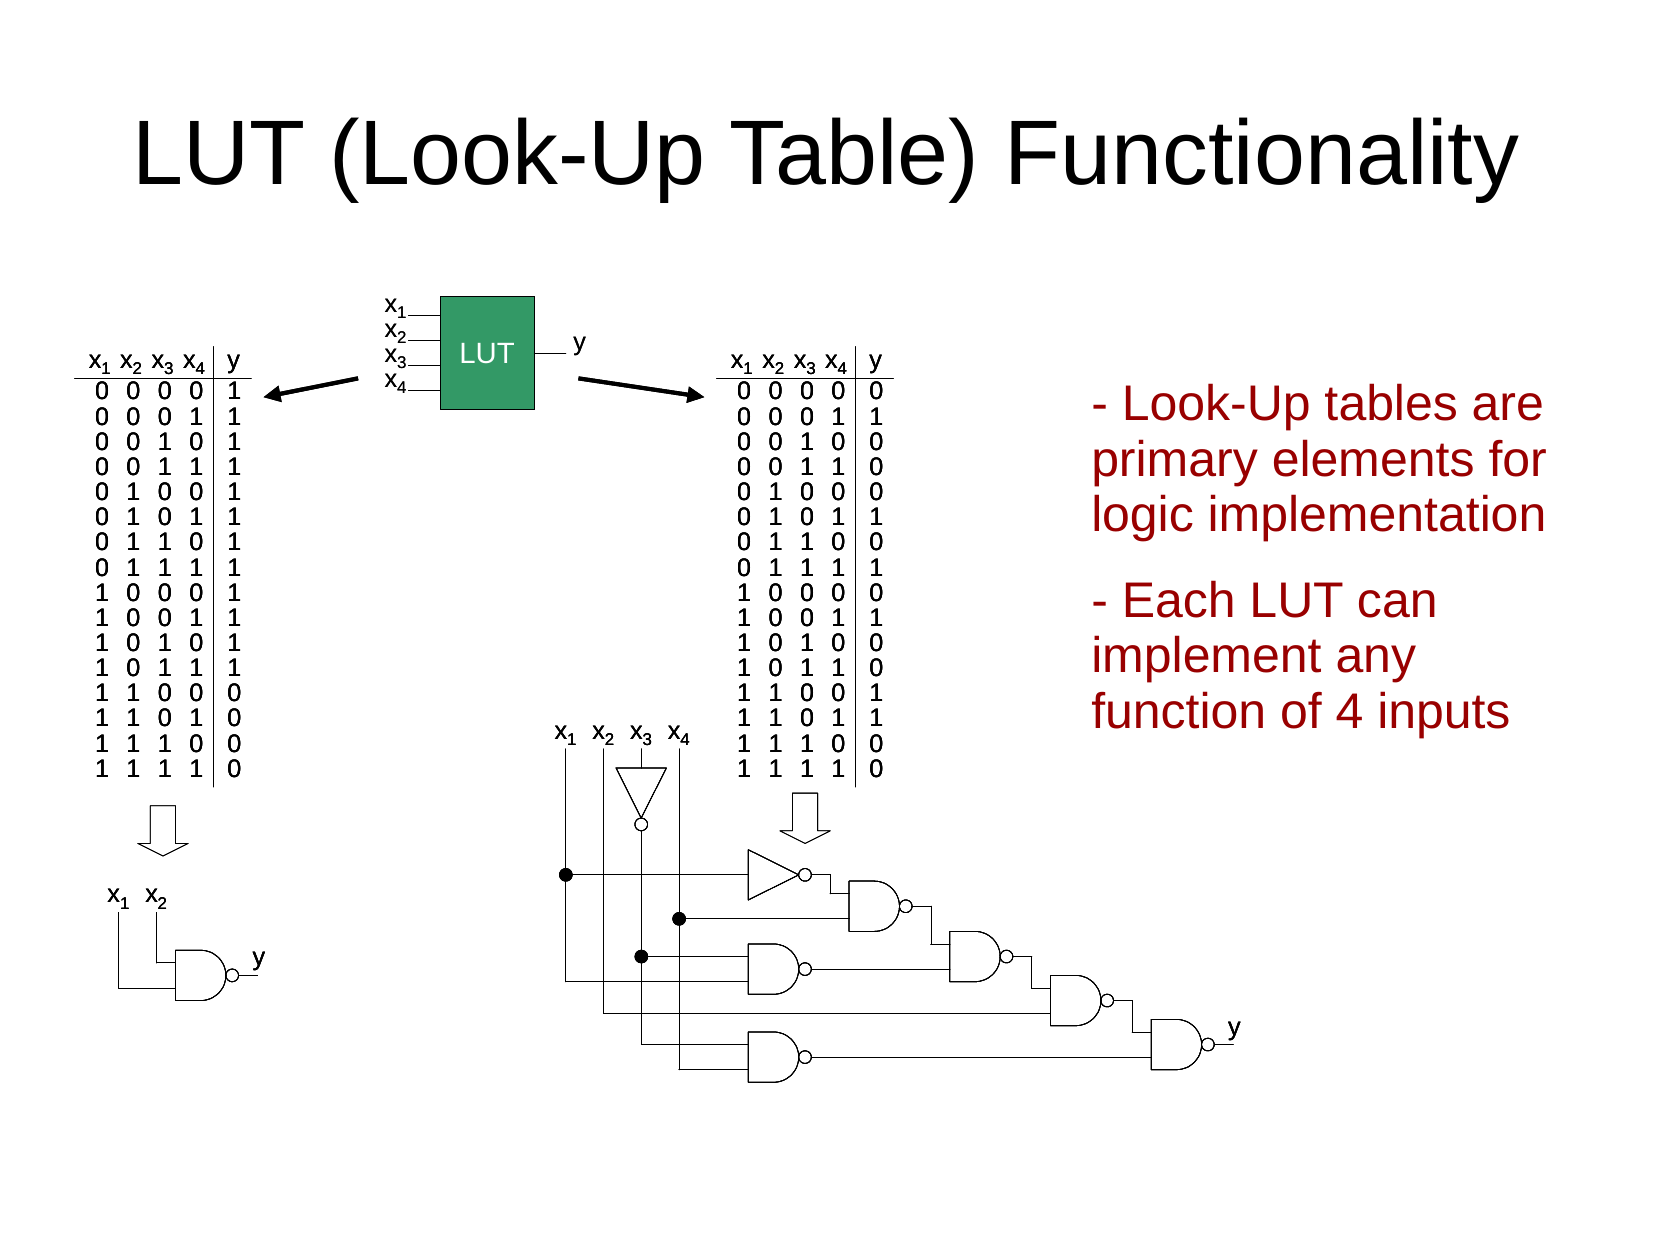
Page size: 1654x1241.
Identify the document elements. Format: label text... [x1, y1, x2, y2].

picture [74, 283, 1250, 1084]
title LUT (Look-Up Table) Functionality [82, 49, 1571, 257]
list - Look-Up tables are primary elements for logic implementation - Each LUT can implement any function of 4 inputs [1091, 375, 1576, 798]
